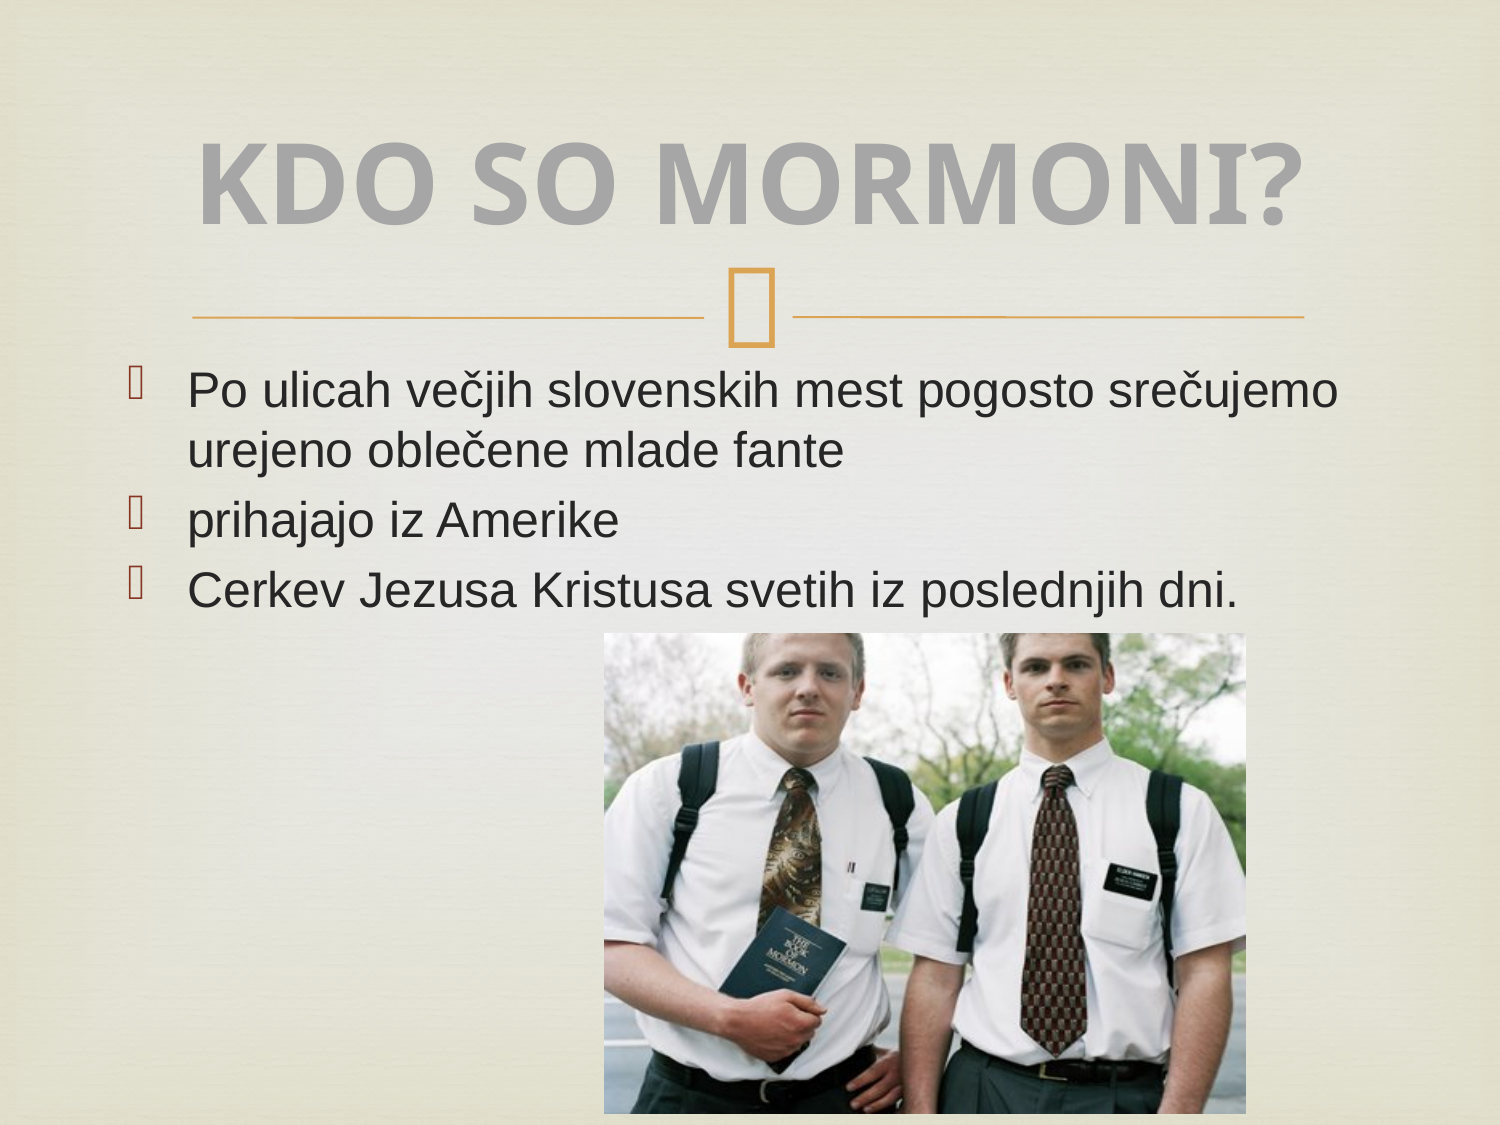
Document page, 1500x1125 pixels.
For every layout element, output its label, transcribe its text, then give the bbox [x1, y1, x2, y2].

picture [604, 633, 1246, 1114]
list Po ulicah večjih slovenskih mest pogosto srečujemo urejeno oblečene mlade fante prihajajo iz Amerike Cerkev Jezusa Kristusa svetih iz poslednjih dni. [112, 350, 1383, 986]
title KDO SO MORMONI? [112, 93, 1386, 267]
